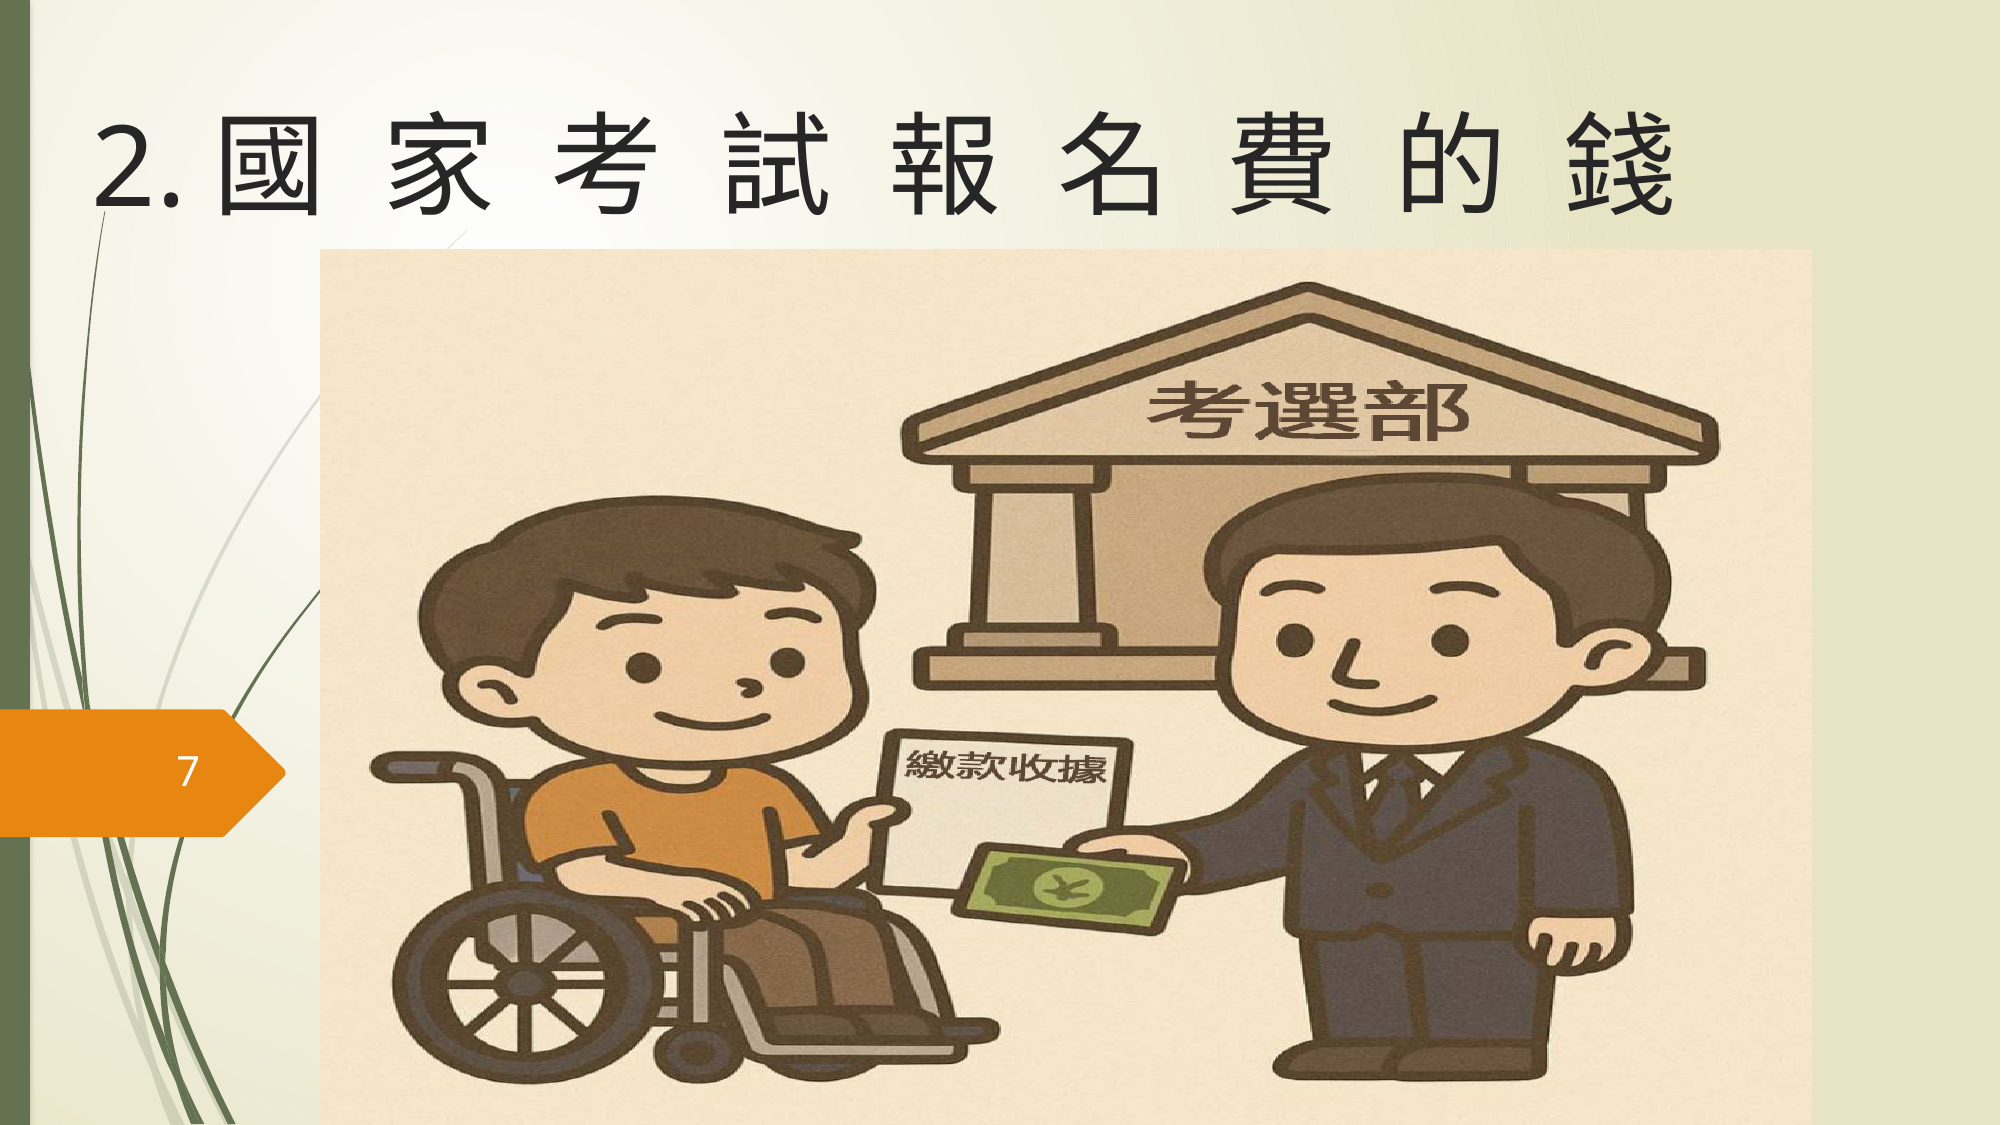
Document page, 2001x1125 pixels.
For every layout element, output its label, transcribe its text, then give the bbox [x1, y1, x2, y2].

picture [108, 857, 298, 1047]
picture [320, 249, 1812, 1125]
title 2.國 家 考 試 報 名 費 的 錢 [76, 46, 1881, 237]
